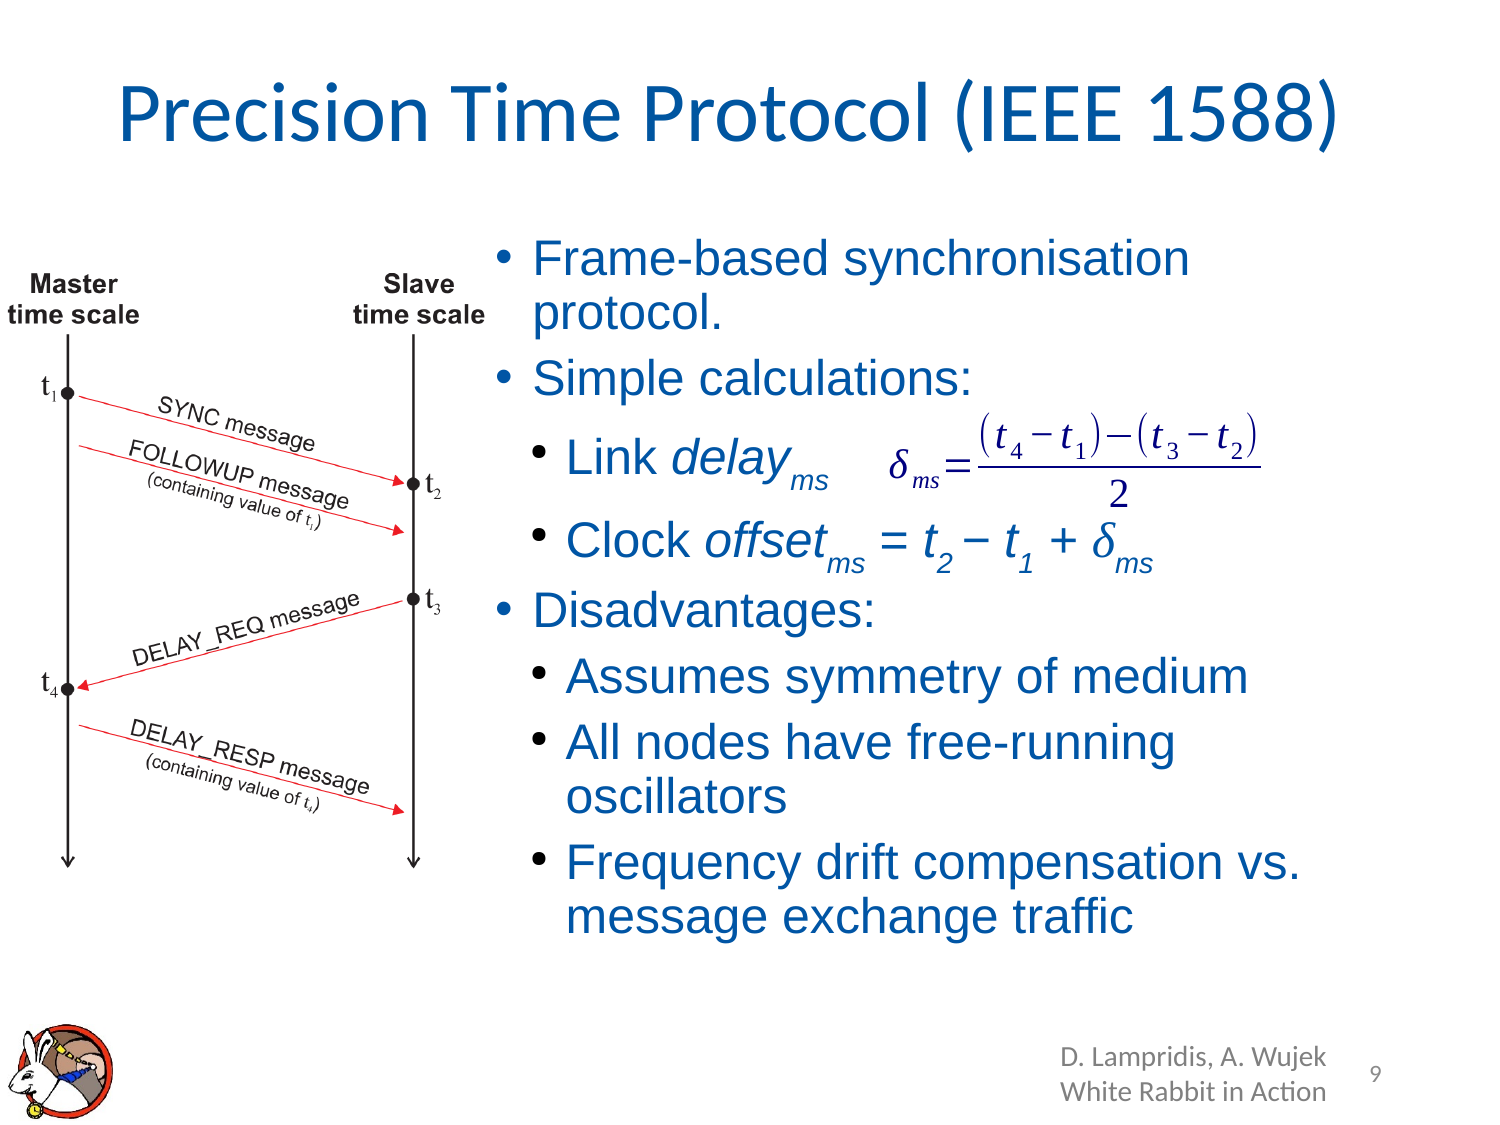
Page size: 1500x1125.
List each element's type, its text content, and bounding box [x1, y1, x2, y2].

text_box Frame-based synchronisation protocol. Simple calculations: Link delayms Clock offsetms = t2 − t1 + δms Disadvantages: Assumes symmetry of medium All nodes have free-running oscillators Frequency drift compensation vs. message exchange traffic [480, 224, 1396, 961]
chart [882, 410, 1269, 516]
picture [5, 270, 489, 871]
text_box Precision Time Protocol (IEEE 1588) [103, 59, 1397, 169]
picture [7, 1024, 113, 1121]
